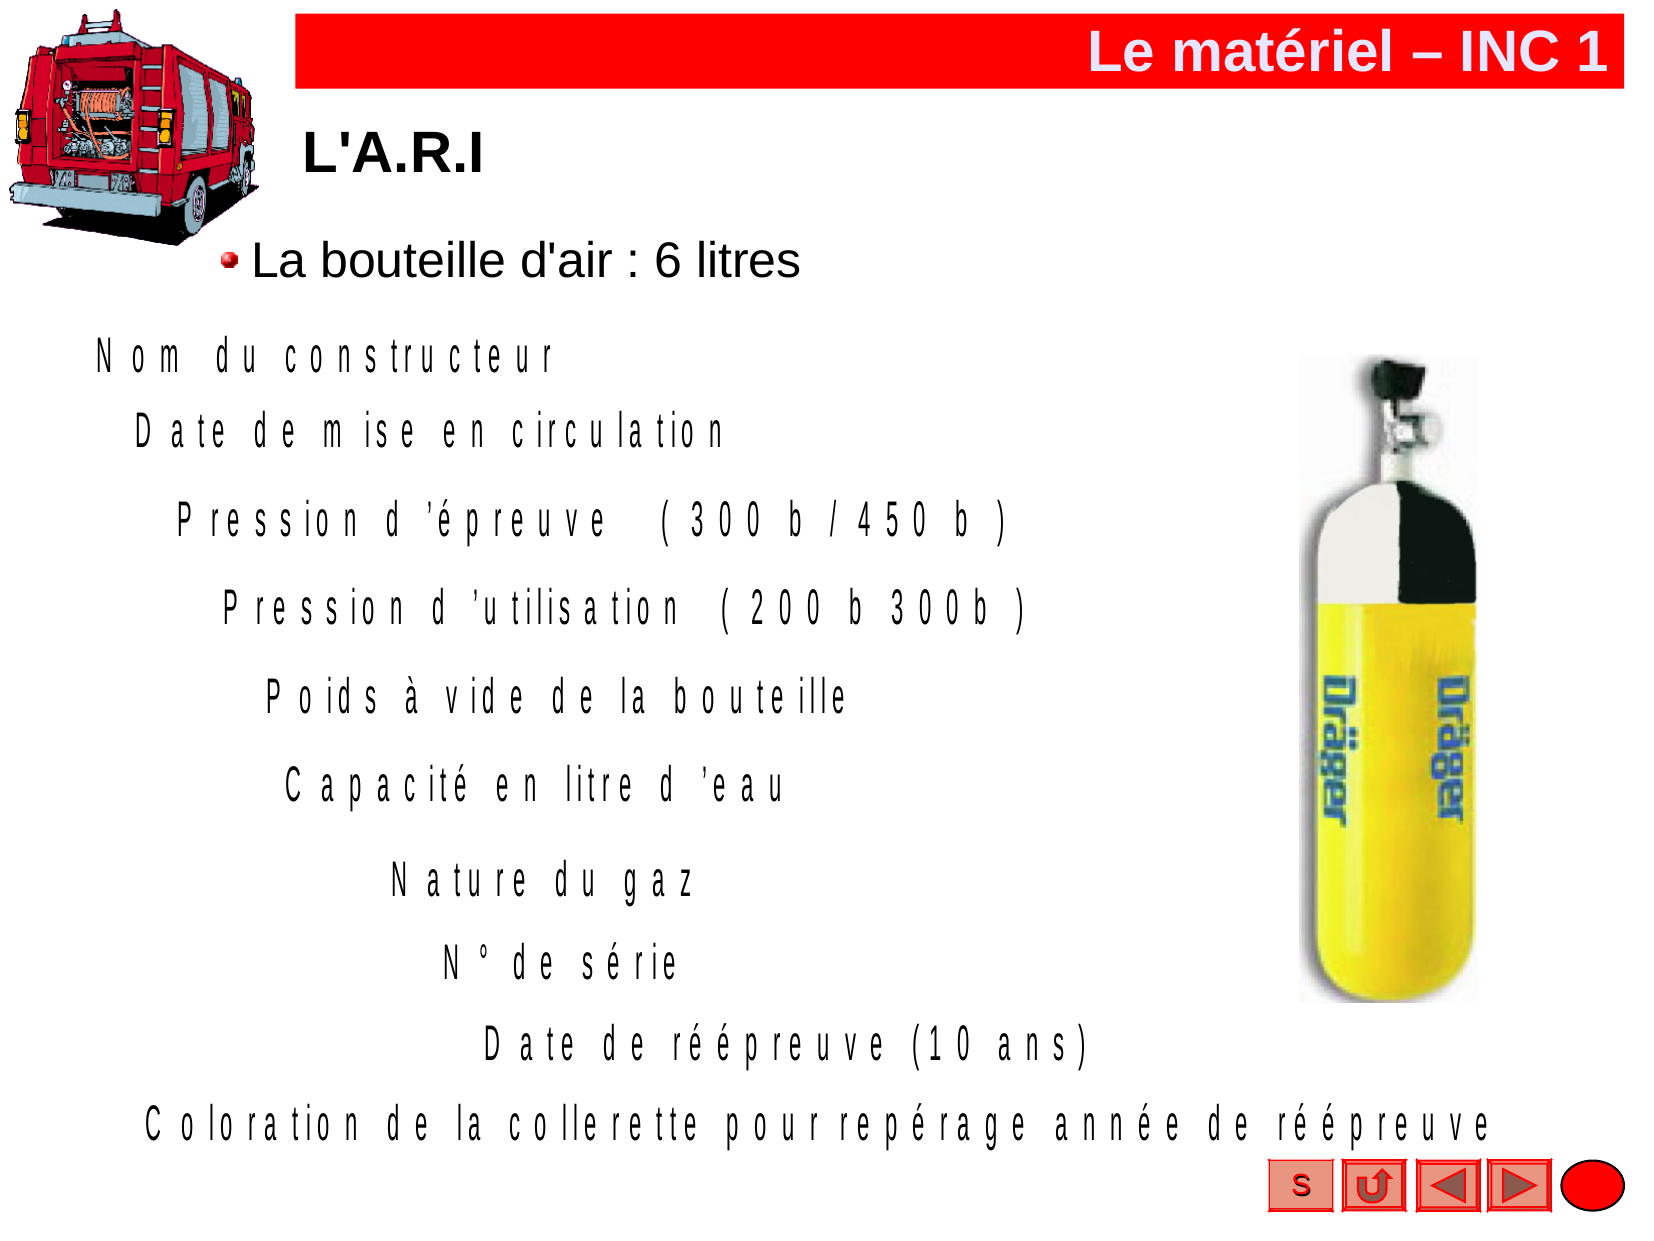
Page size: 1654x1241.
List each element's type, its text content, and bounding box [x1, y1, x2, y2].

text_box La bouteille d'air : 6 litres [206, 224, 818, 325]
picture [8, 8, 260, 246]
text_box L'A.R.I [287, 112, 500, 193]
picture [66, 308, 1536, 1182]
text_box [1561, 1160, 1625, 1211]
picture [1299, 354, 1479, 1003]
text_box Le matériel – INC 1 [295, 13, 1625, 89]
